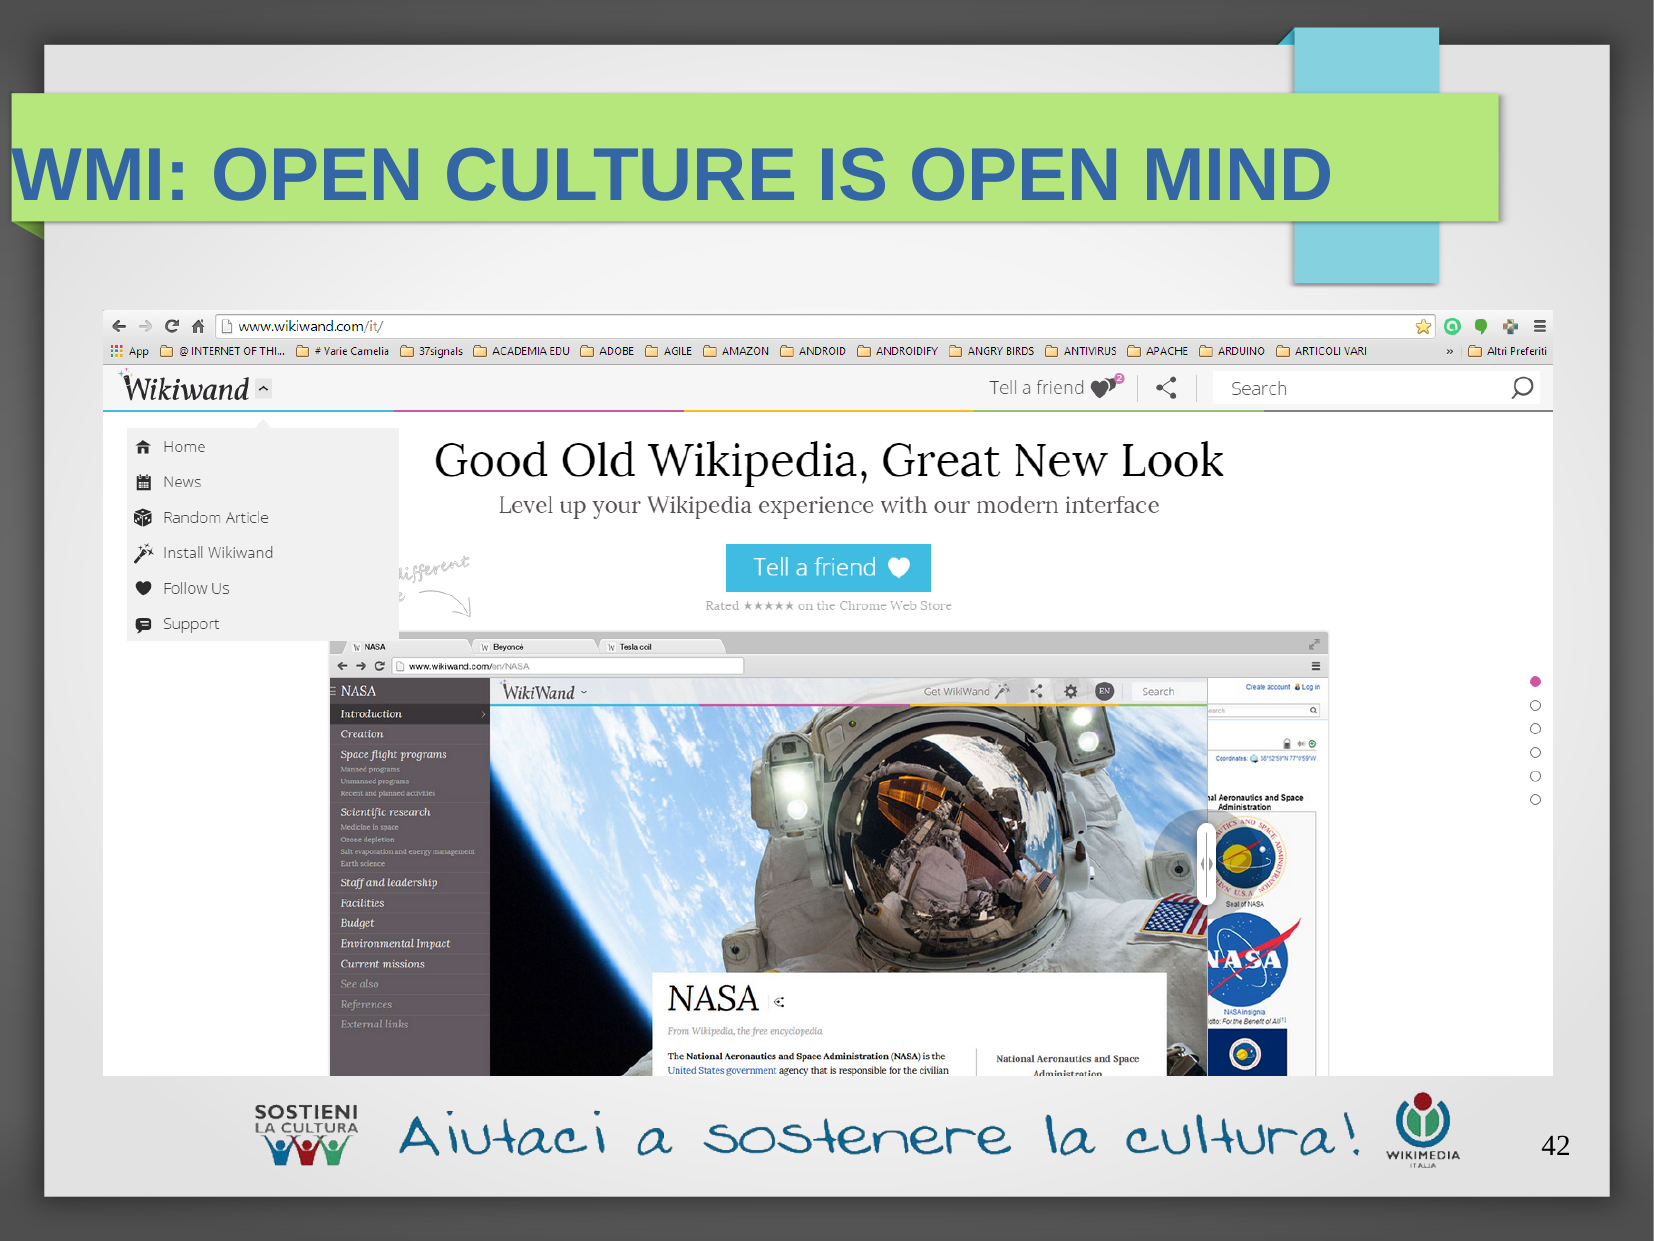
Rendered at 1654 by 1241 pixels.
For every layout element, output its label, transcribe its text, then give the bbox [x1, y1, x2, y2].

title WMI: OPEN CULTURE IS OPEN MIND [11, 17, 1642, 249]
picture [0, 0, 1654, 1241]
subtitle [94, 614, 1607, 1123]
